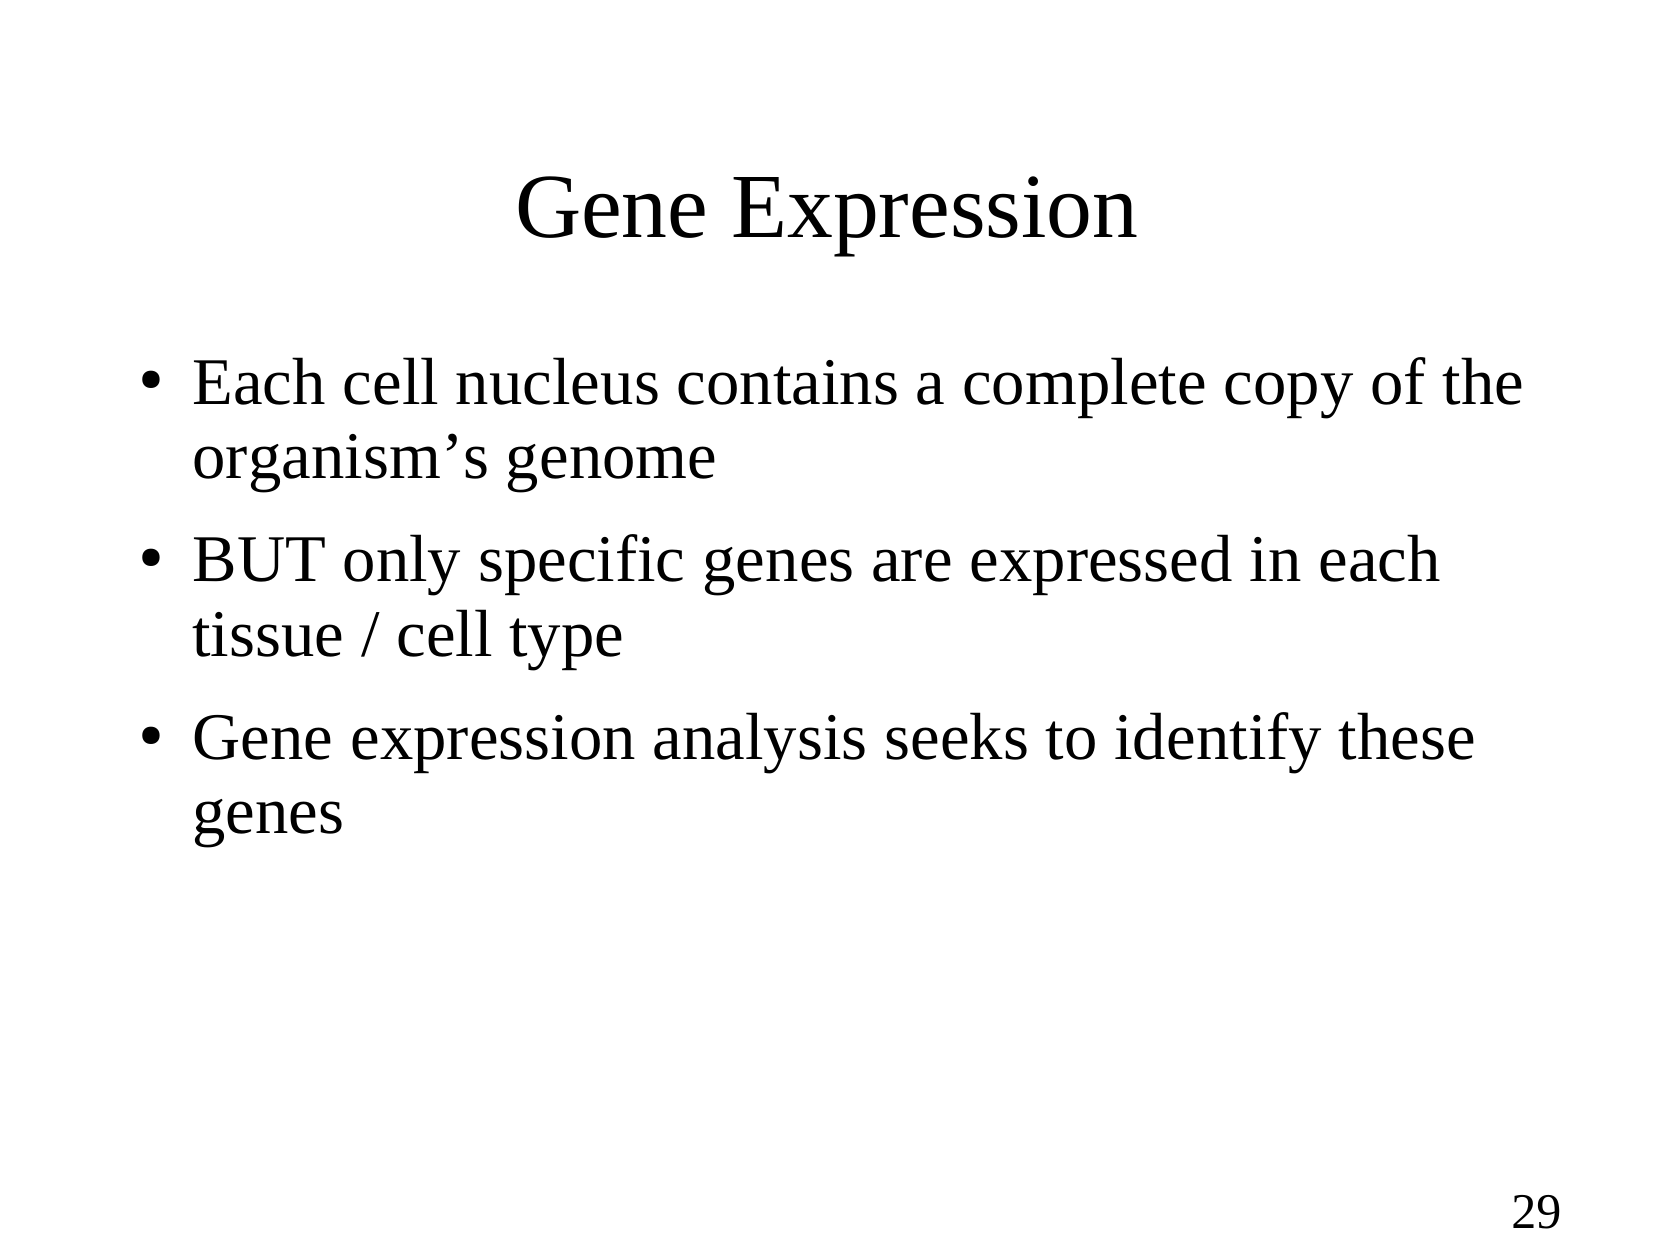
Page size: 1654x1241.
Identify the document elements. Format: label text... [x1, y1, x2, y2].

title Gene Expression [121, 102, 1534, 311]
text_box <number> [1511, 1183, 1654, 1241]
list Each cell nucleus contains a complete copy of the organism’s genome BUT only specific genes are expressed in each tissue / cell type Gene expression analysis seeks to identify these genes [121, 344, 1534, 1127]
